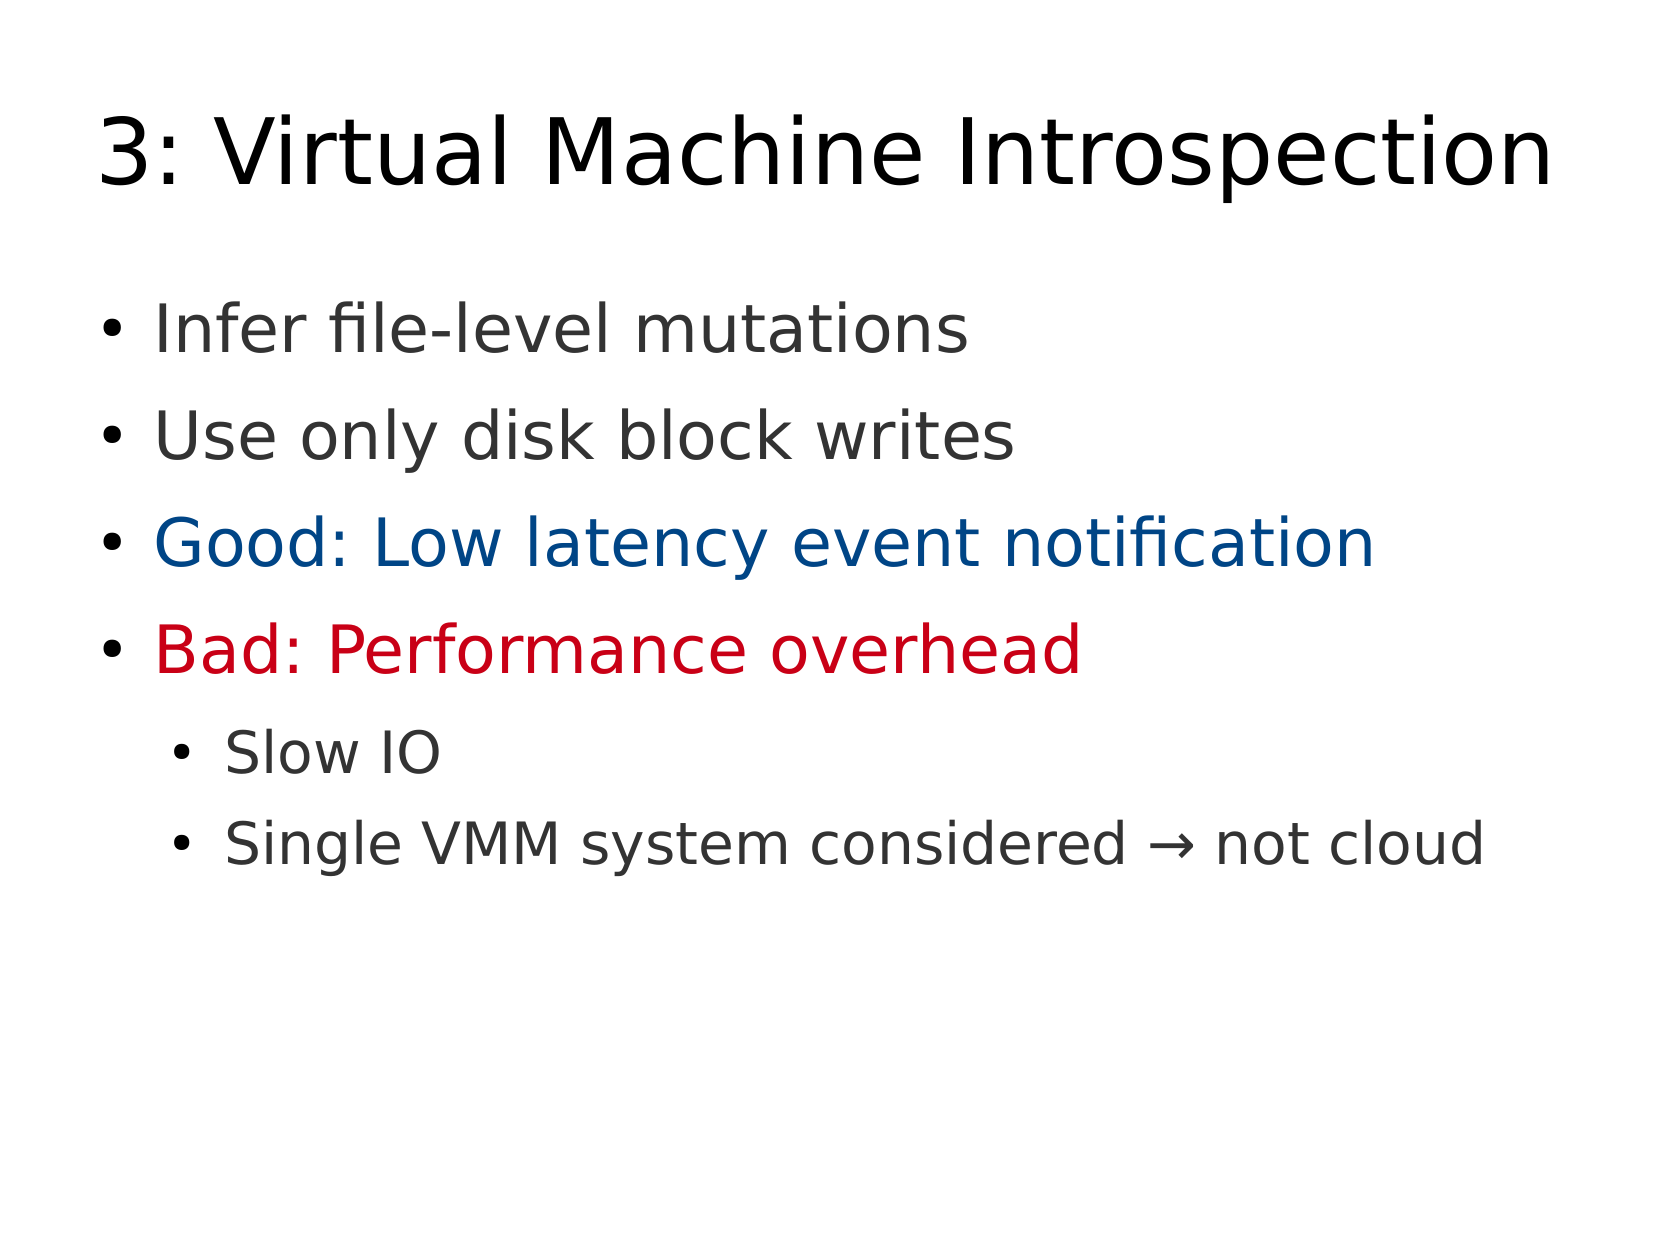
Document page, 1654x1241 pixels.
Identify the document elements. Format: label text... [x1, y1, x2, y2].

list Infer file-level mutations Use only disk block writes Good: Low latency event notification Bad: Performance overhead Slow IO Single VMM system considered → not cloud [82, 290, 1571, 1109]
title 3: Virtual Machine Introspection [82, 49, 1571, 257]
